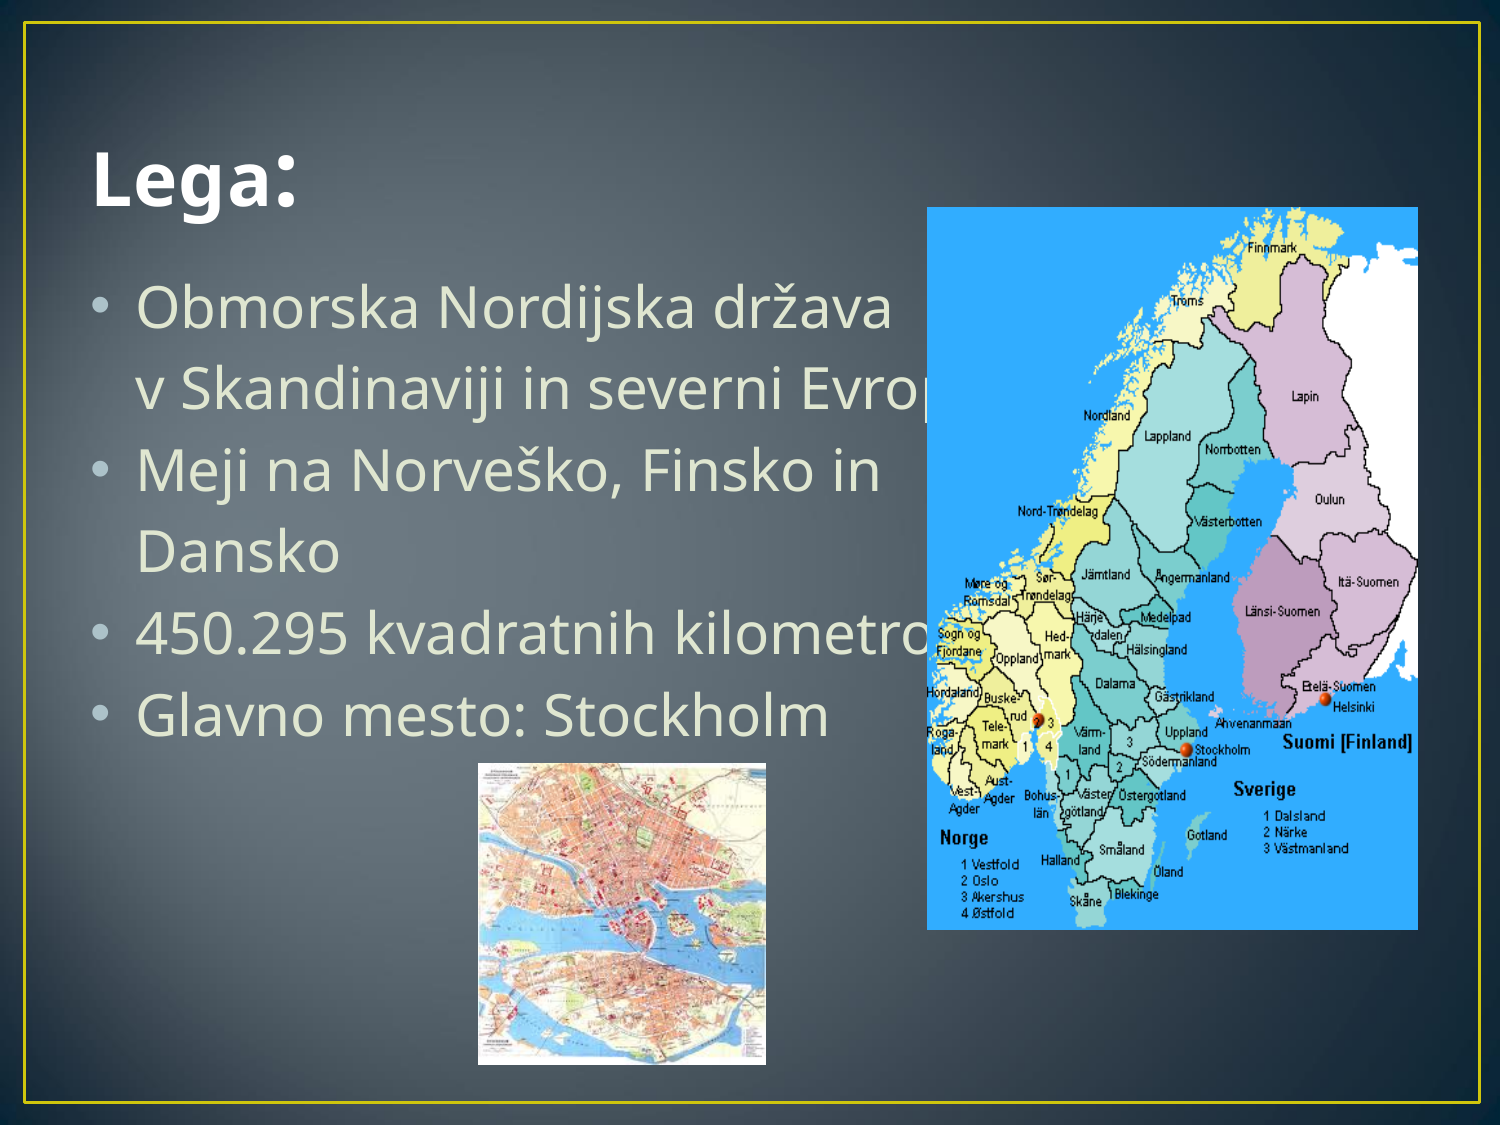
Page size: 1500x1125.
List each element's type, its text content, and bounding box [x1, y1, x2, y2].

title Lega: [75, 45, 1425, 233]
list Obmorska Nordijska država v Skandinaviji in severni Evropi Meji na Norveško, Finsko in Dansko 450.295 kvadratnih kilometrov Glavno mesto: Stockholm [75, 262, 1425, 1005]
picture [0, 0, 1500, 1125]
